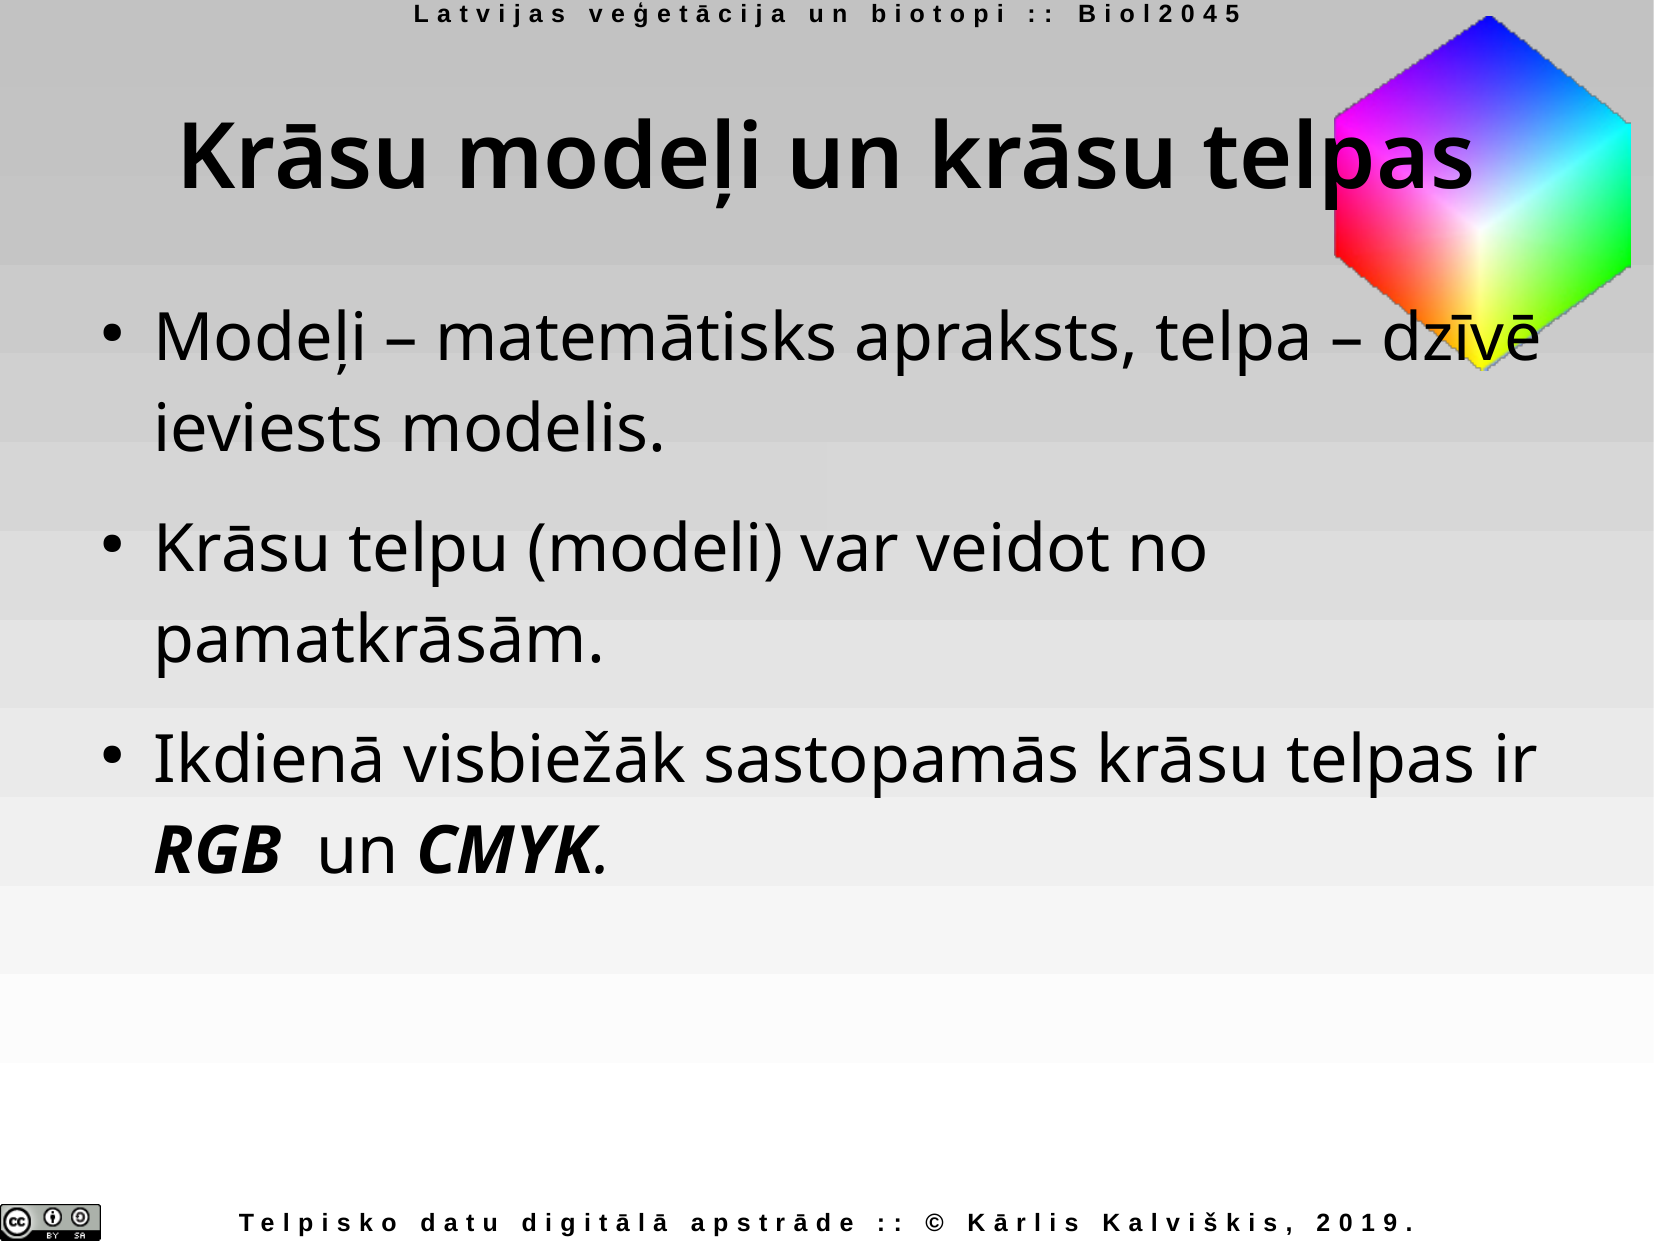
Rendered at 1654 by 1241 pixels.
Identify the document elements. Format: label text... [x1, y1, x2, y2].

list Modeļi – matemātisks apraksts, telpa – dzīvē ieviests modelis. Krāsu telpu (modeli) var veidot no pamatkrāsām. Ikdienā visbiežāk sastopamās krāsu telpas ir RGB un CMYK. [82, 289, 1571, 1113]
title Krāsu modeļi un krāsu telpas [29, 49, 1625, 258]
picture [0, 0, 1654, 1241]
